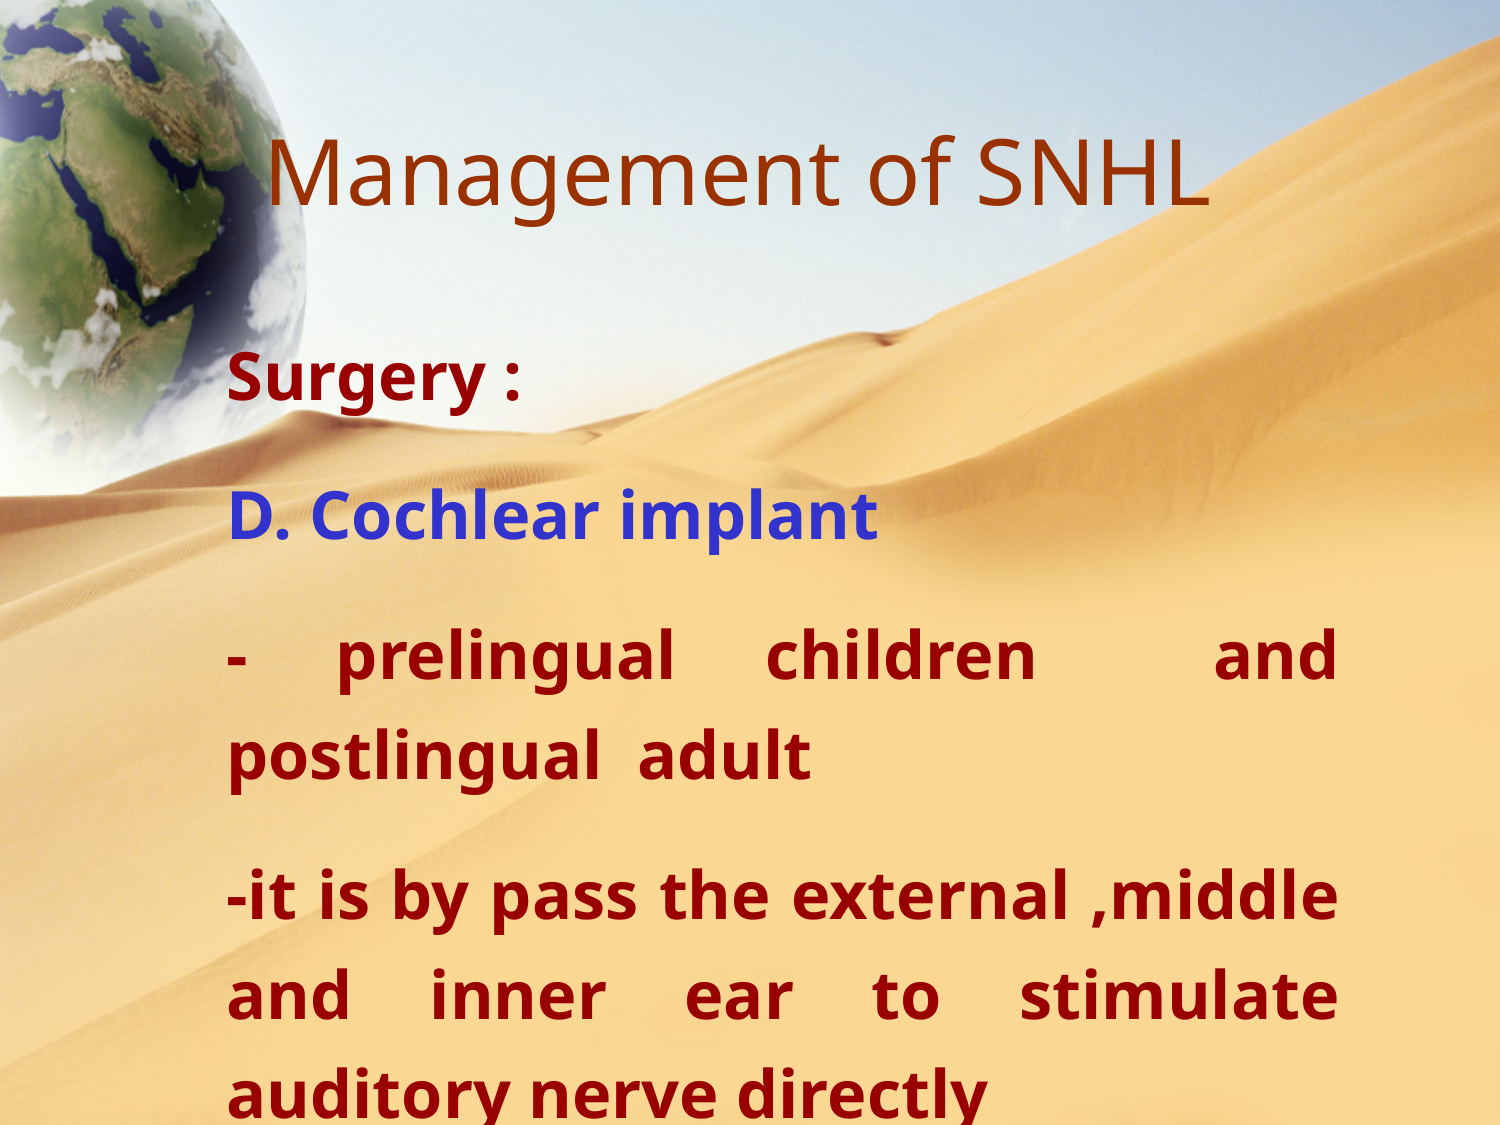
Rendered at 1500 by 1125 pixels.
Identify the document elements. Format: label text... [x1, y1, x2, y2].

picture [0, 0, 1500, 1125]
text_box Surgery : D. Cochlear implant - prelingual children and postlingual adult -it is by pass the external ,middle and inner ear to stimulate auditory nerve directly [155, 312, 1356, 1038]
text_box Management of SNHL [112, 99, 1388, 288]
